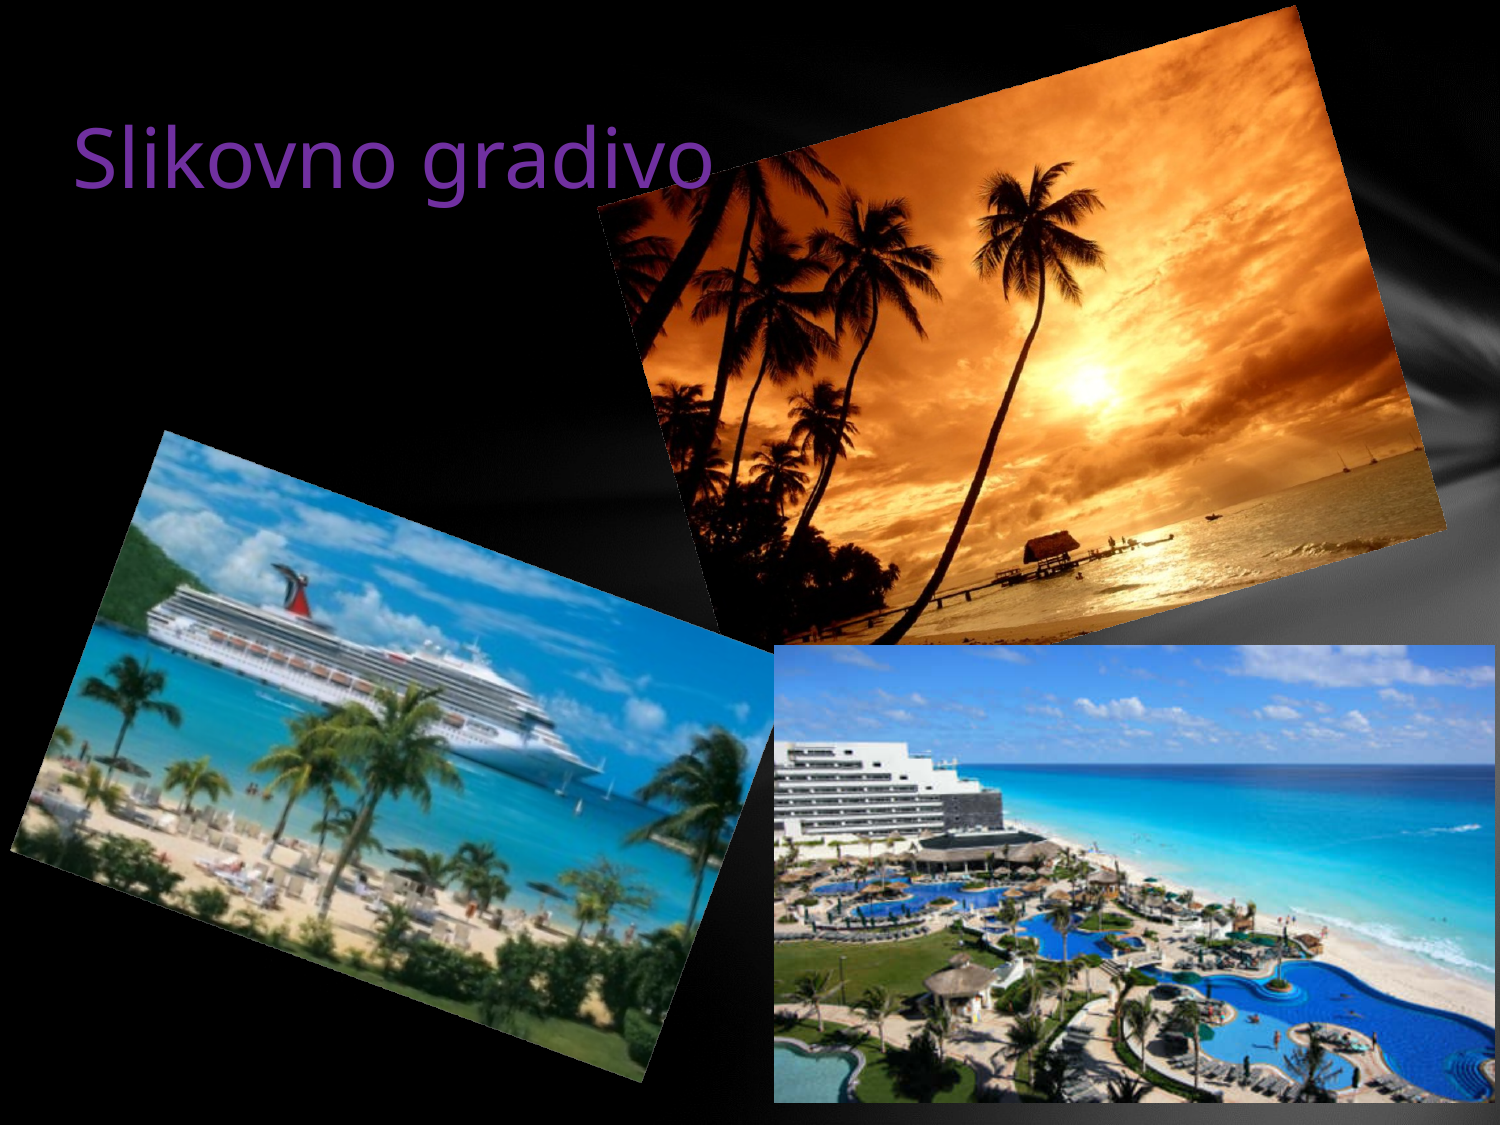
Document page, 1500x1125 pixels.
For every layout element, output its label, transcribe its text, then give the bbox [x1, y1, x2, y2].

title Slikovno gradivo [57, 37, 1318, 213]
picture [0, 0, 1500, 1125]
